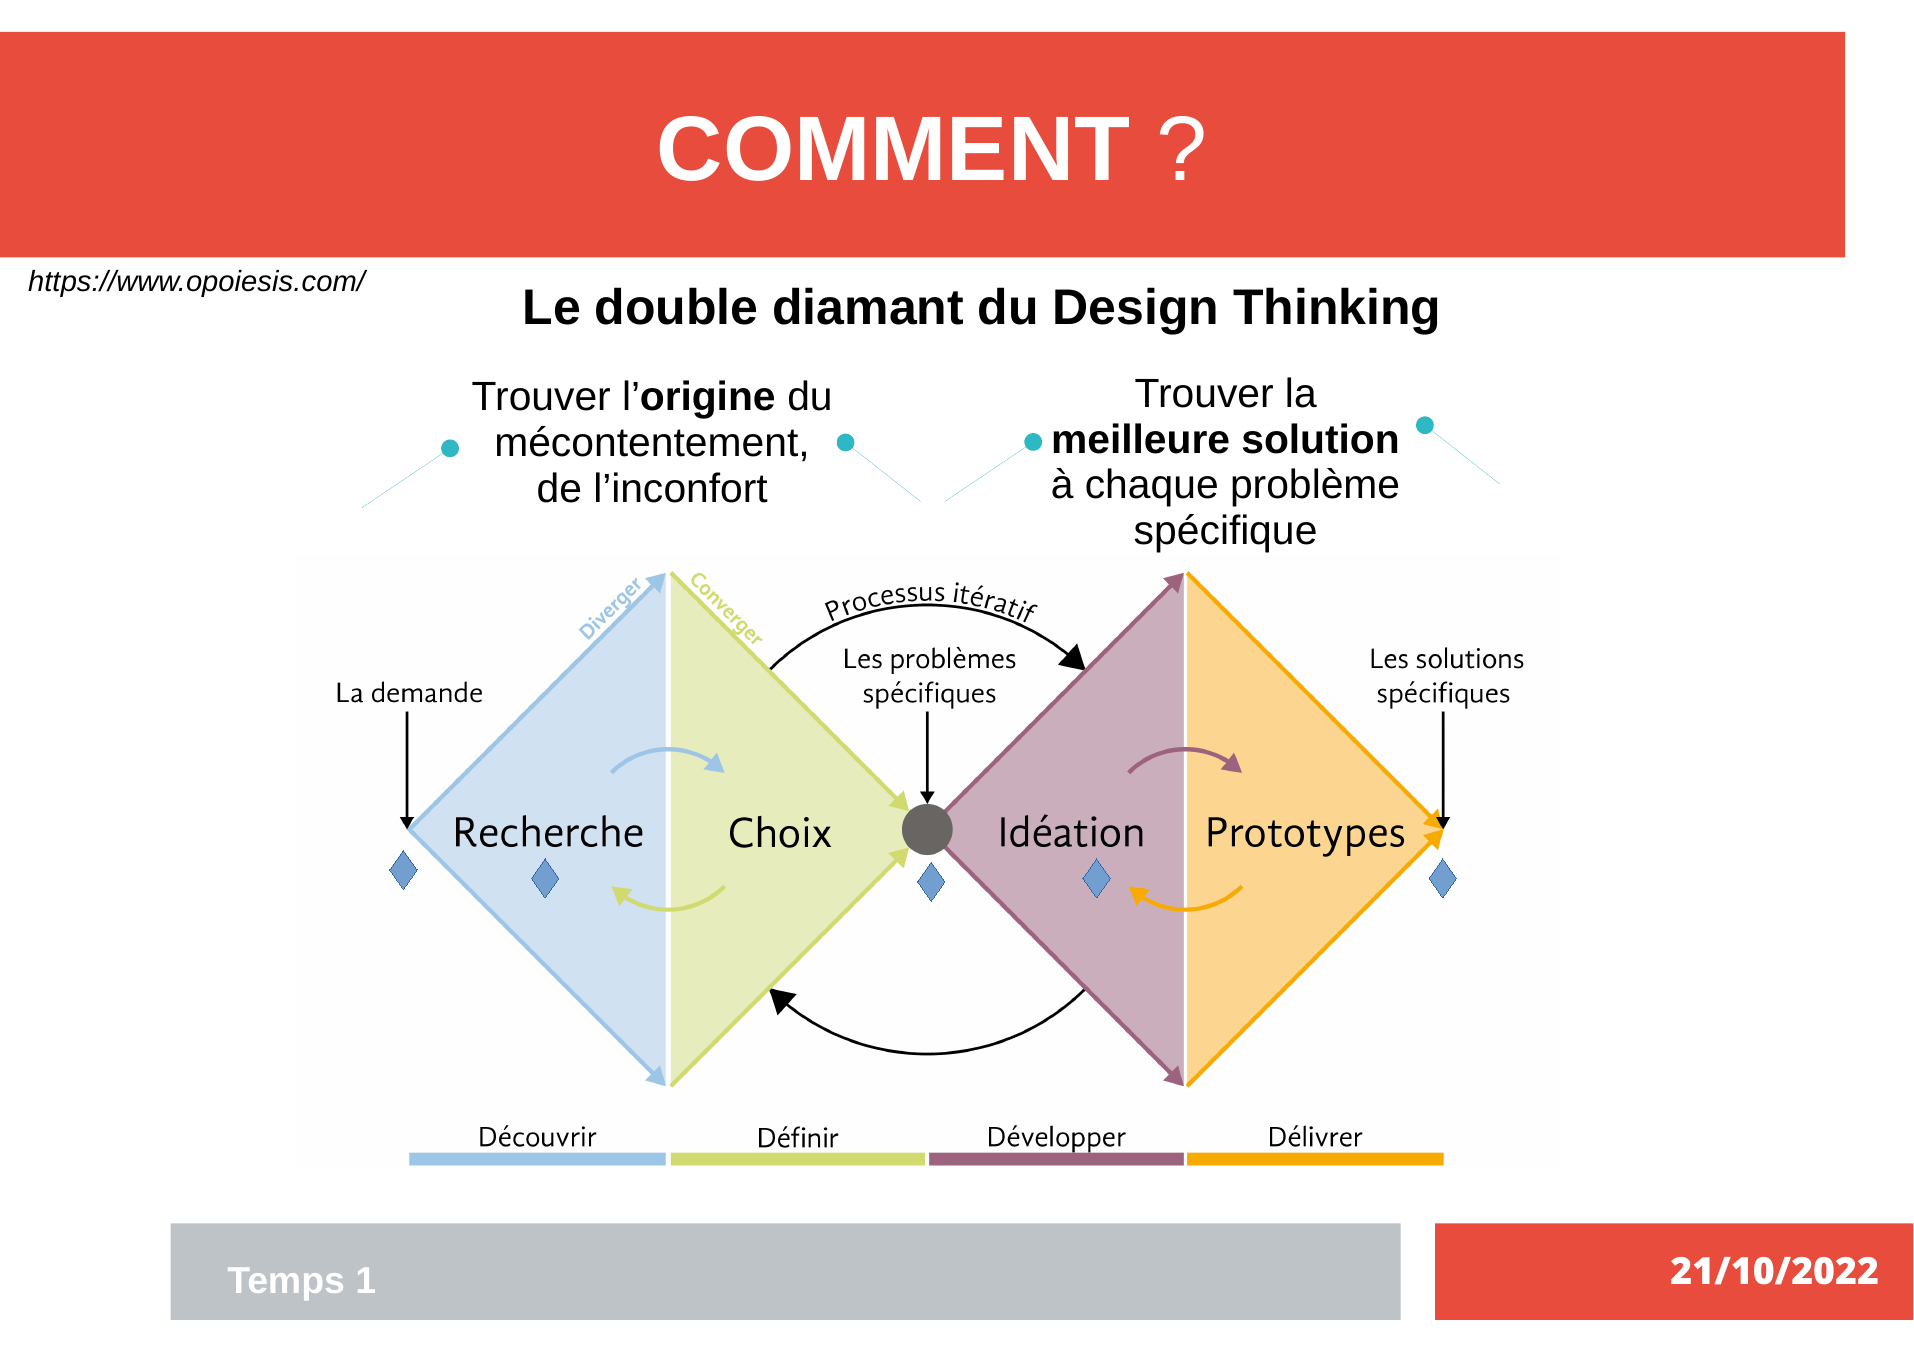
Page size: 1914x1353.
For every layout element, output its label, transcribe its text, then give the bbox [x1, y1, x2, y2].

text_box Trouver l’origine du mécontentement, de l’inconfort [454, 366, 851, 519]
text_box [1082, 858, 1111, 898]
text_box Le double diamant du Design Thinking [507, 271, 1725, 561]
text_box https://www.opoiesis.com/ [13, 257, 561, 442]
text_box Temps 1 [212, 1251, 981, 1309]
picture [295, 555, 1560, 1170]
text_box [531, 858, 559, 898]
text_box COMMENT ? [642, 90, 1435, 271]
text_box Trouver la meilleure solution à chaque problème spécifique [1027, 363, 1424, 555]
text_box [389, 850, 418, 890]
text_box [1429, 858, 1457, 898]
text_box [917, 862, 945, 902]
